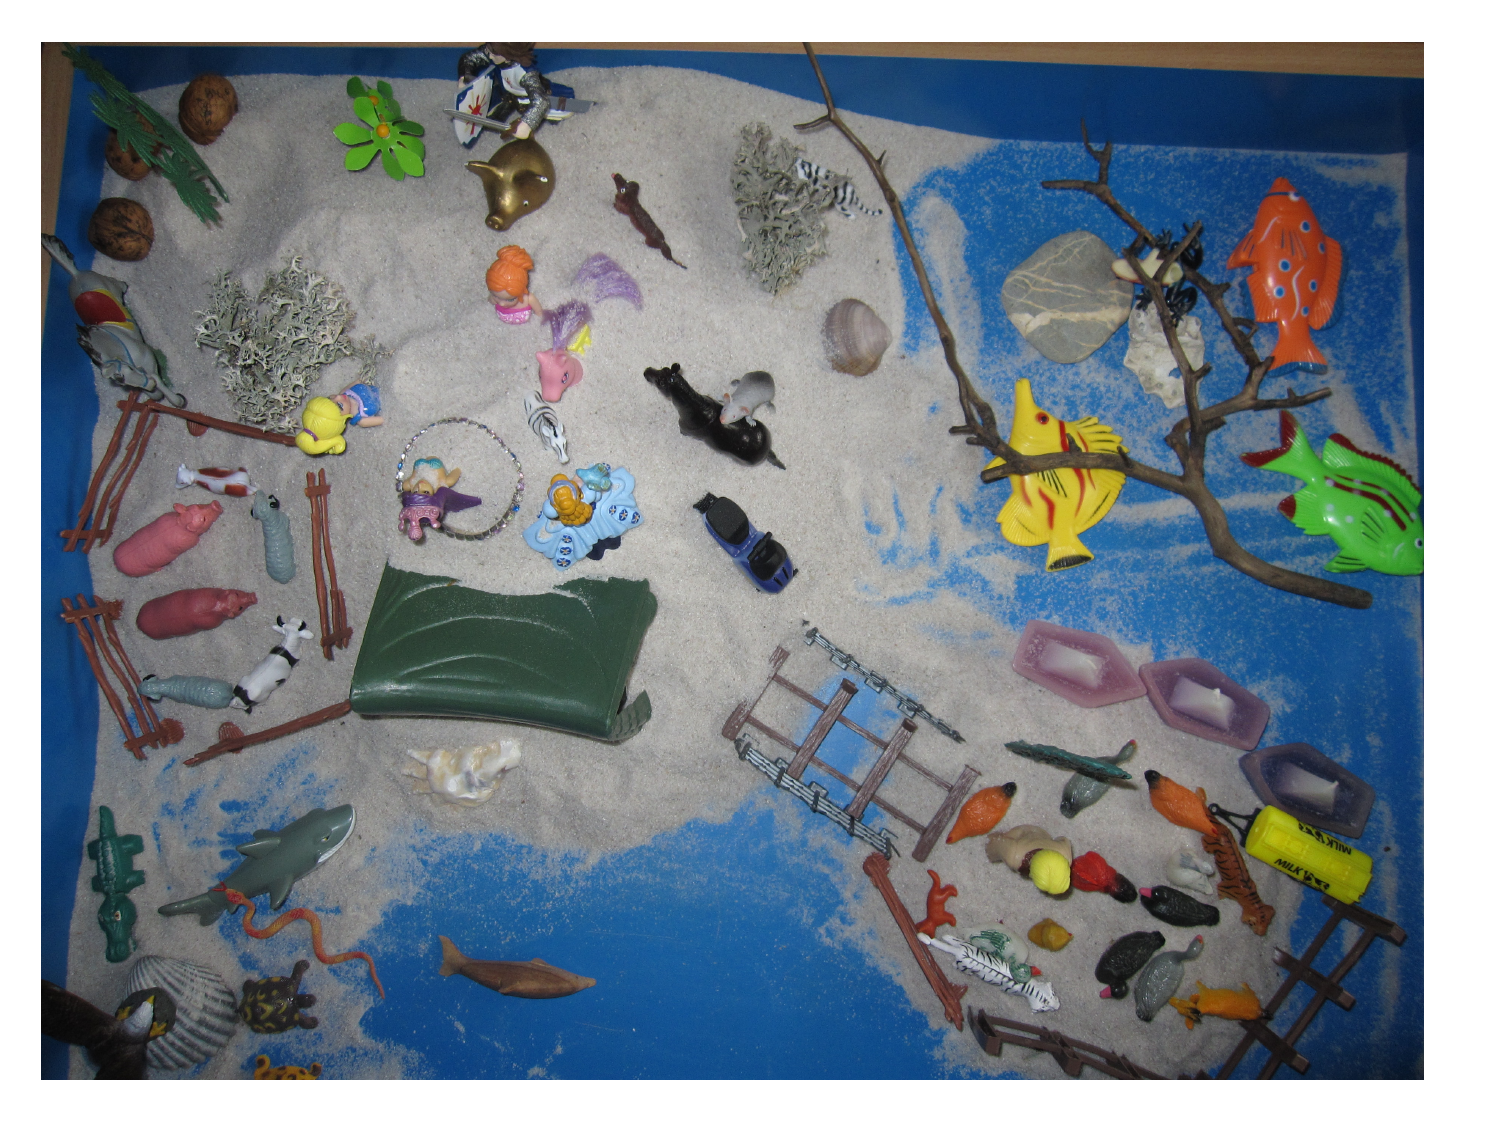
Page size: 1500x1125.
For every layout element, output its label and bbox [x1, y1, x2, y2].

picture [41, 42, 1424, 1080]
